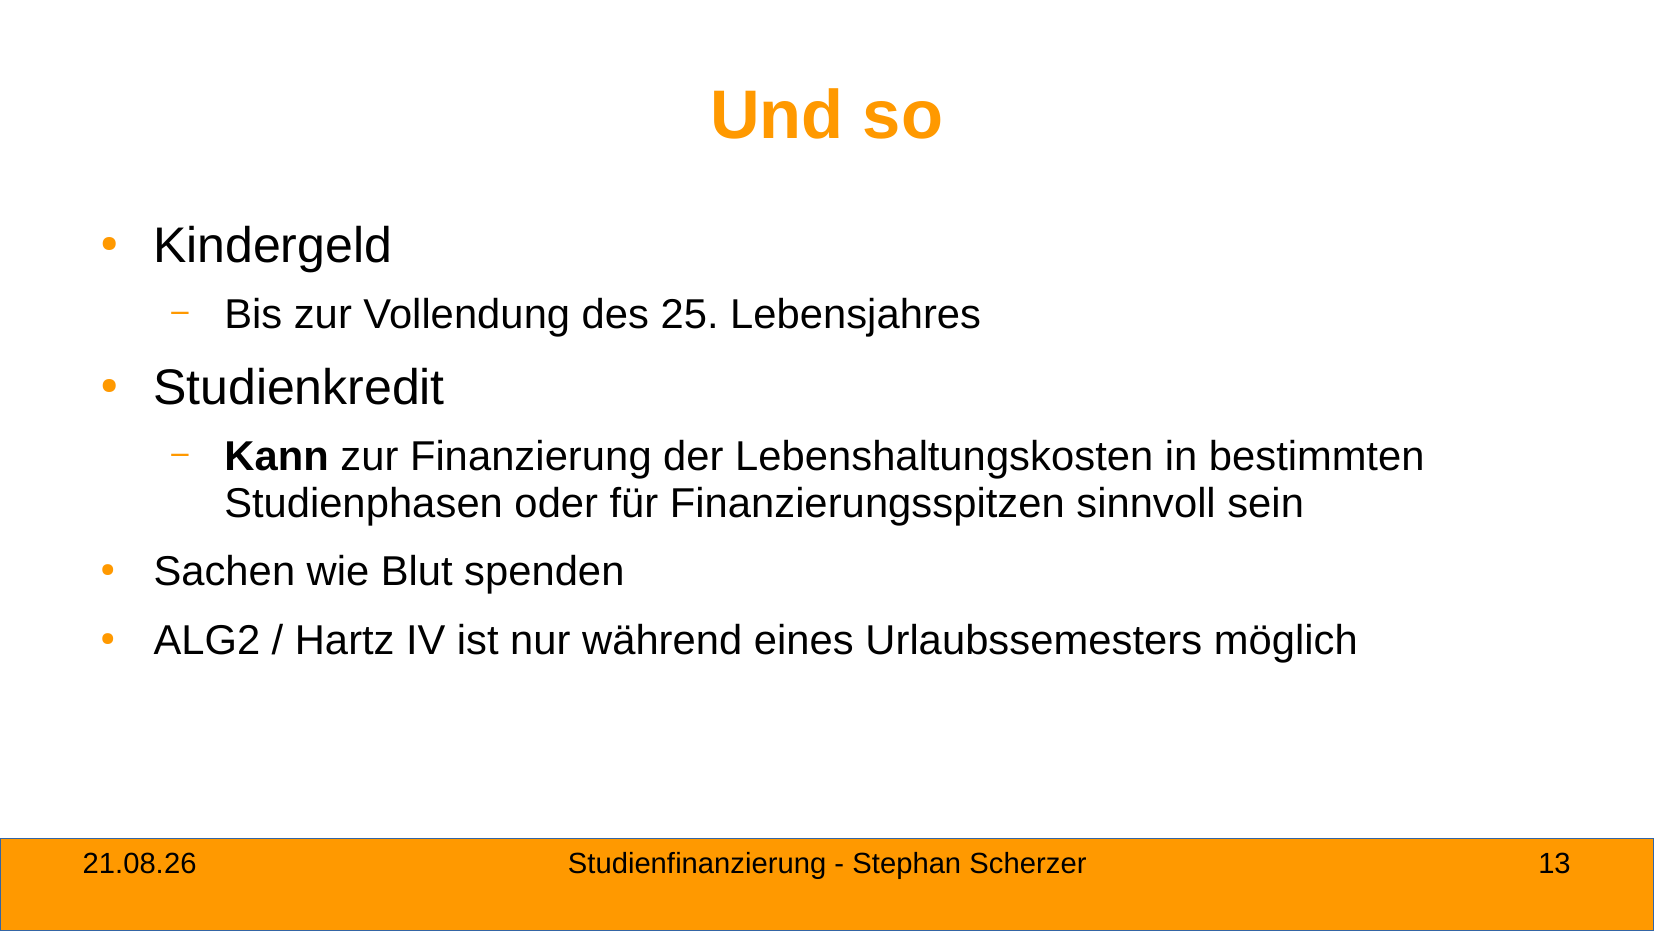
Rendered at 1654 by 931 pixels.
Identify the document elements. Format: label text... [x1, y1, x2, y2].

list Kindergeld Bis zur Vollendung des 25. Lebensjahres Studienkredit Kann zur Finanzierung der Lebenshaltungskosten in bestimmten Studienphasen oder für Finanzierungsspitzen sinnvoll sein Sachen wie Blut spenden ALG2 / Hartz IV ist nur während eines Urlaubssemesters möglich [82, 217, 1571, 758]
title Und so [82, 37, 1571, 193]
